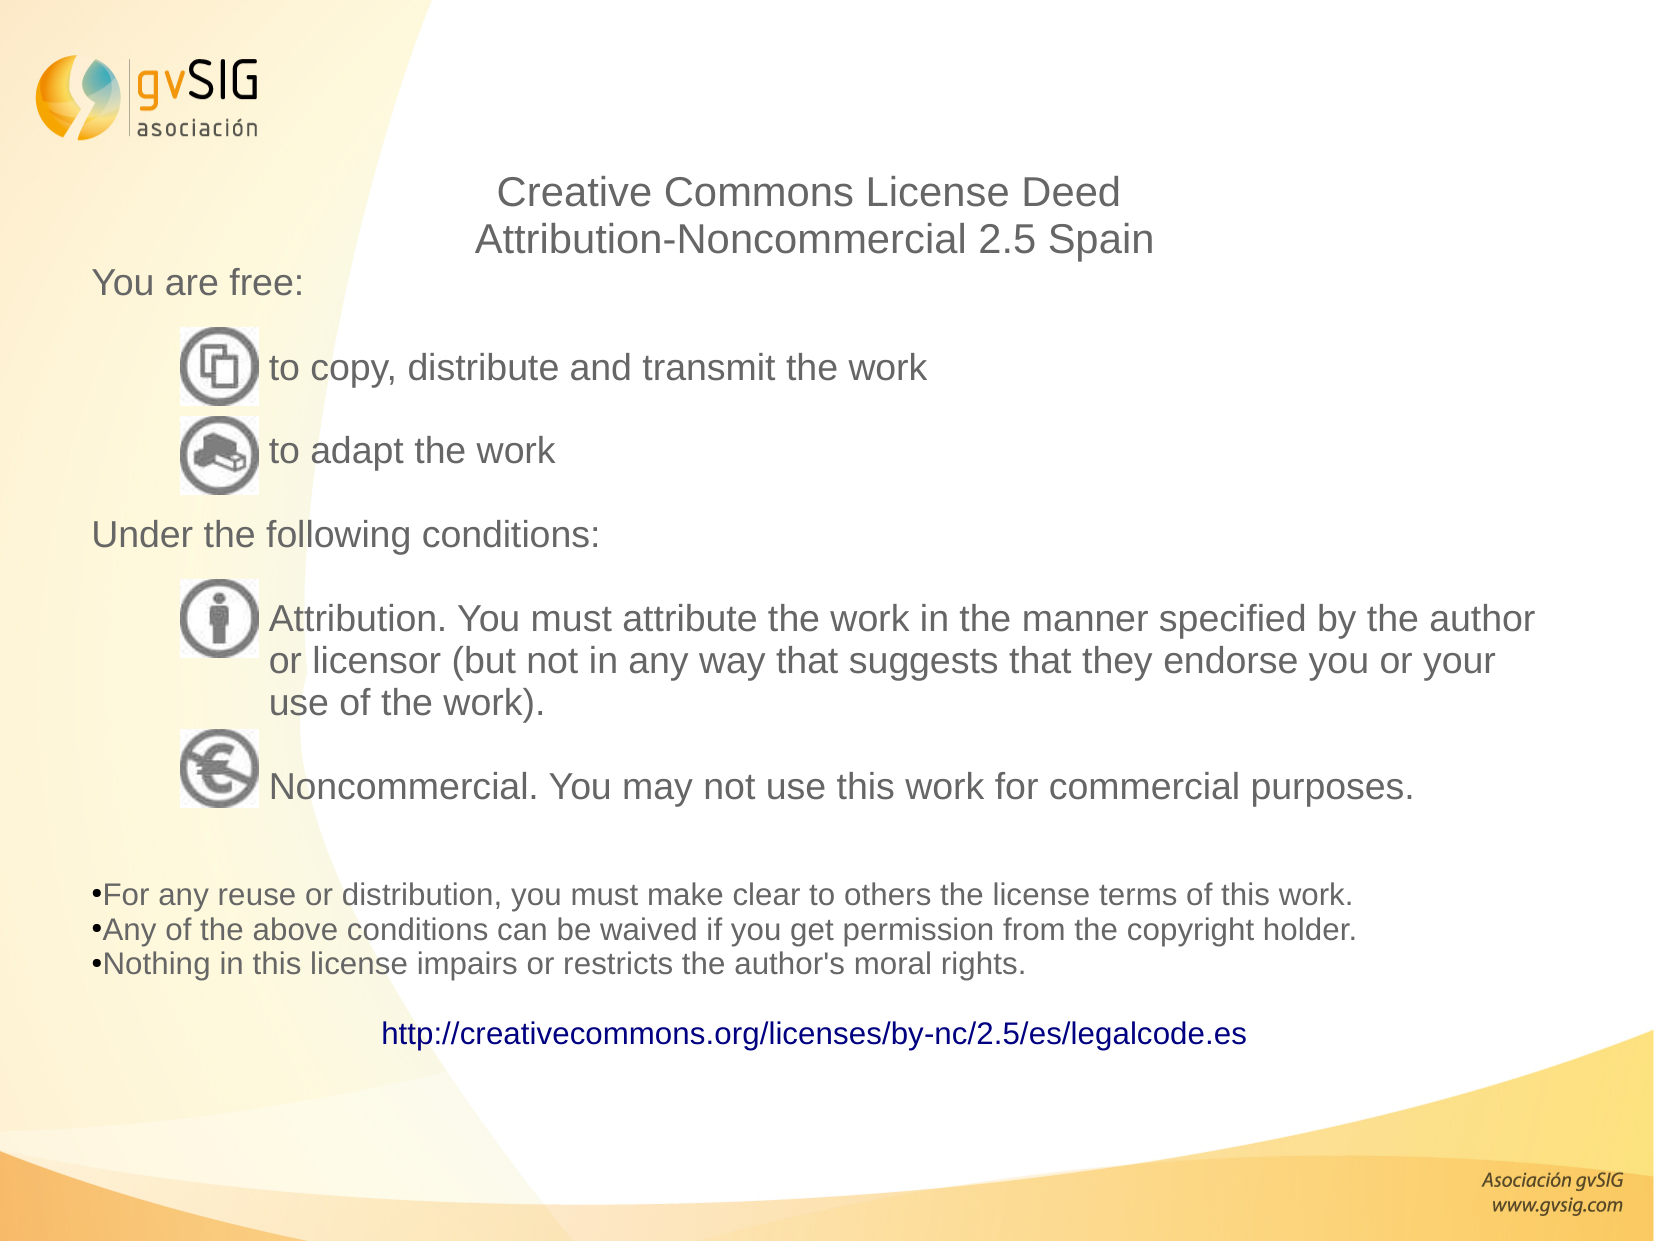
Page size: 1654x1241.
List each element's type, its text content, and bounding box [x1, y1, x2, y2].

picture [0, 0, 1654, 1241]
text_box Creative Commons License Deed Attribution-Noncommercial 2.5 Spain You are free: to copy, distribute and transmit the work to adapt the work Under the following conditions: Attribution. You must attribute the work in the manner specified by the author or licensor (but not in any way that suggests that they endorse you or your use of the work). Noncommercial. You may not use this work for commercial purposes. For any reuse or distribution, you must make clear to others the license terms of this work. Any of the above conditions can be waived if you get permission from the copyright holder. Nothing in this license impairs or restricts the author's moral rights. http://creativecommons.org/licenses/by-nc/2.5/es/legalcode.es [76, 115, 1554, 1101]
